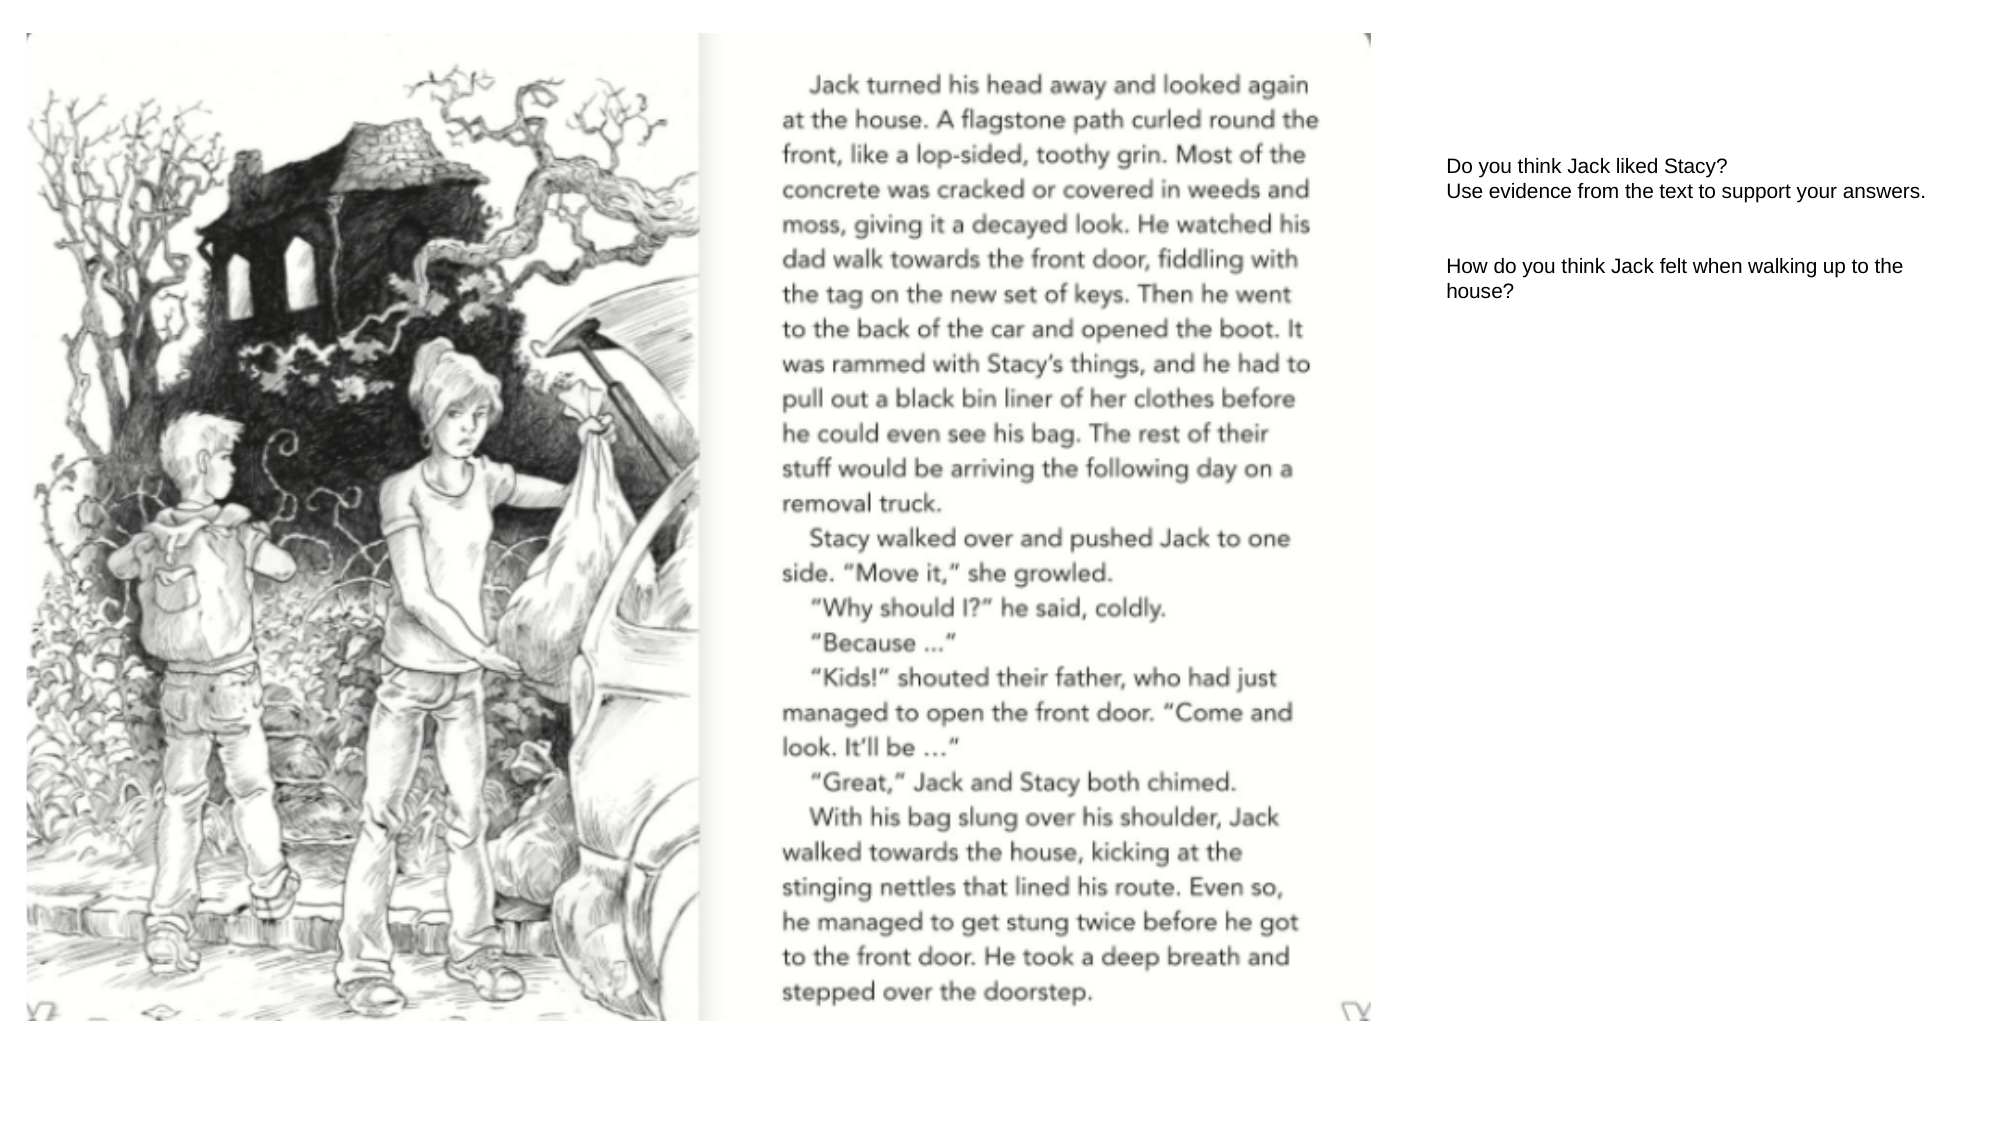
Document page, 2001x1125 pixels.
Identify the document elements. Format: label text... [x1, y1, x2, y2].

text_box Do you think Jack liked Stacy? Use evidence from the text to support your answers. How do you think Jack felt when walking up to the house? [1431, 145, 1974, 312]
picture [26, 33, 1371, 1021]
